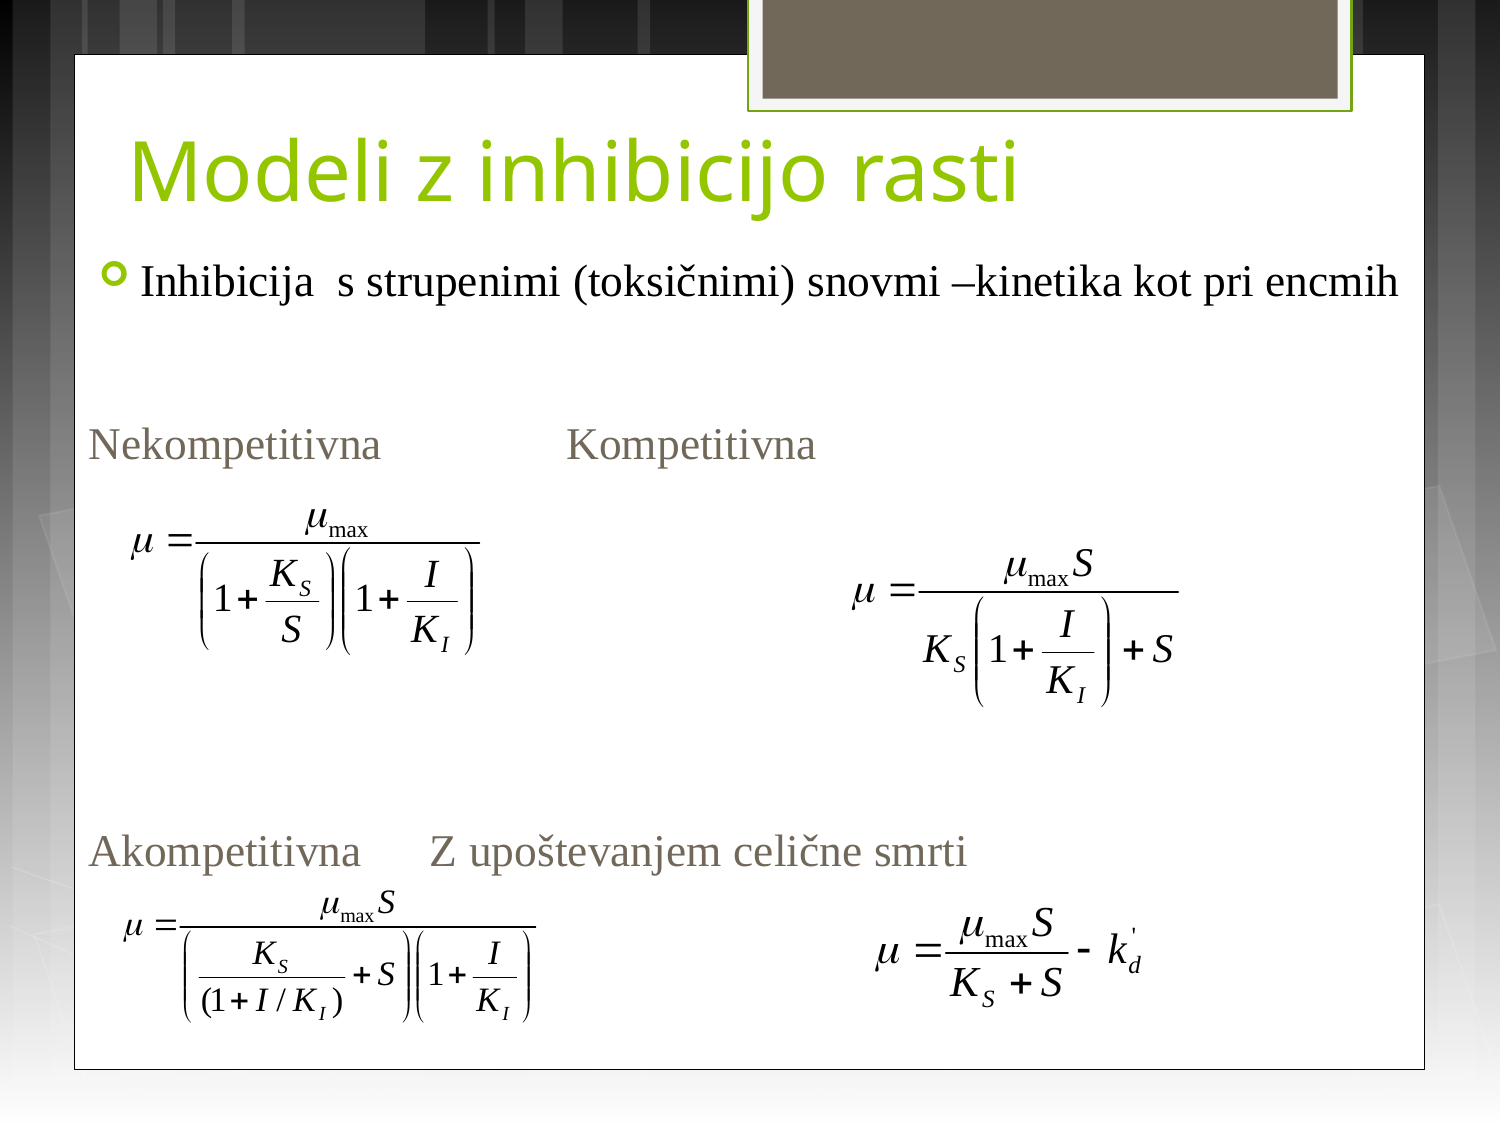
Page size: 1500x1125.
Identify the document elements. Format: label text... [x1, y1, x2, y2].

picture [843, 537, 1186, 715]
picture [116, 881, 542, 1030]
chart [118, 881, 544, 1031]
list Inhibicija s strupenimi (toksičnimi) snovmi –kinetika kot pri encmih Nekompetitivna Kompetitivna Akompetitivna Z upoštevanjem celične smrti [73, 243, 1436, 919]
chart [867, 896, 1152, 1019]
chart [123, 491, 491, 665]
picture [122, 489, 488, 663]
picture [866, 895, 1151, 1017]
chart [844, 538, 1188, 717]
text_box Modeli z inhibicijo rasti [112, 38, 1388, 226]
